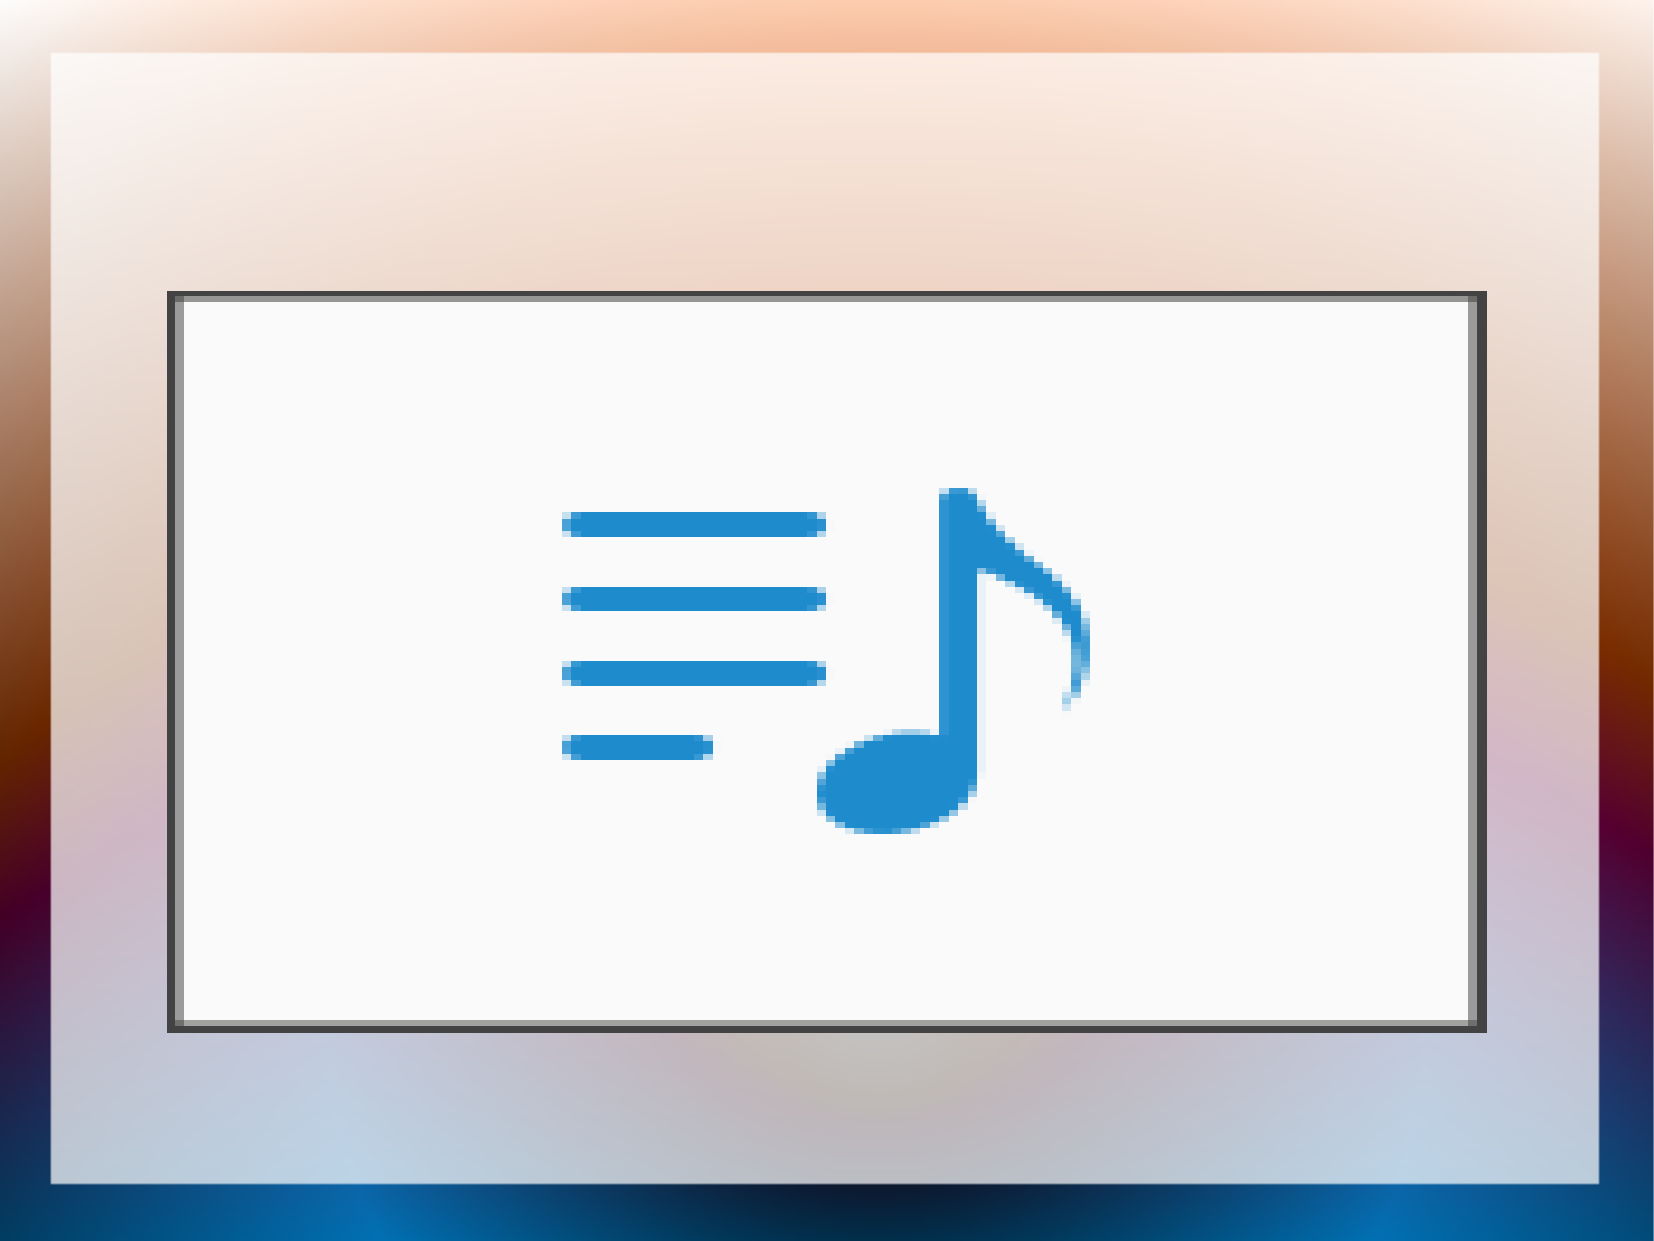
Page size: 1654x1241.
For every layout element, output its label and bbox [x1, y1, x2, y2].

picture [0, 0, 1654, 1241]
text_box [166, 290, 1488, 1034]
